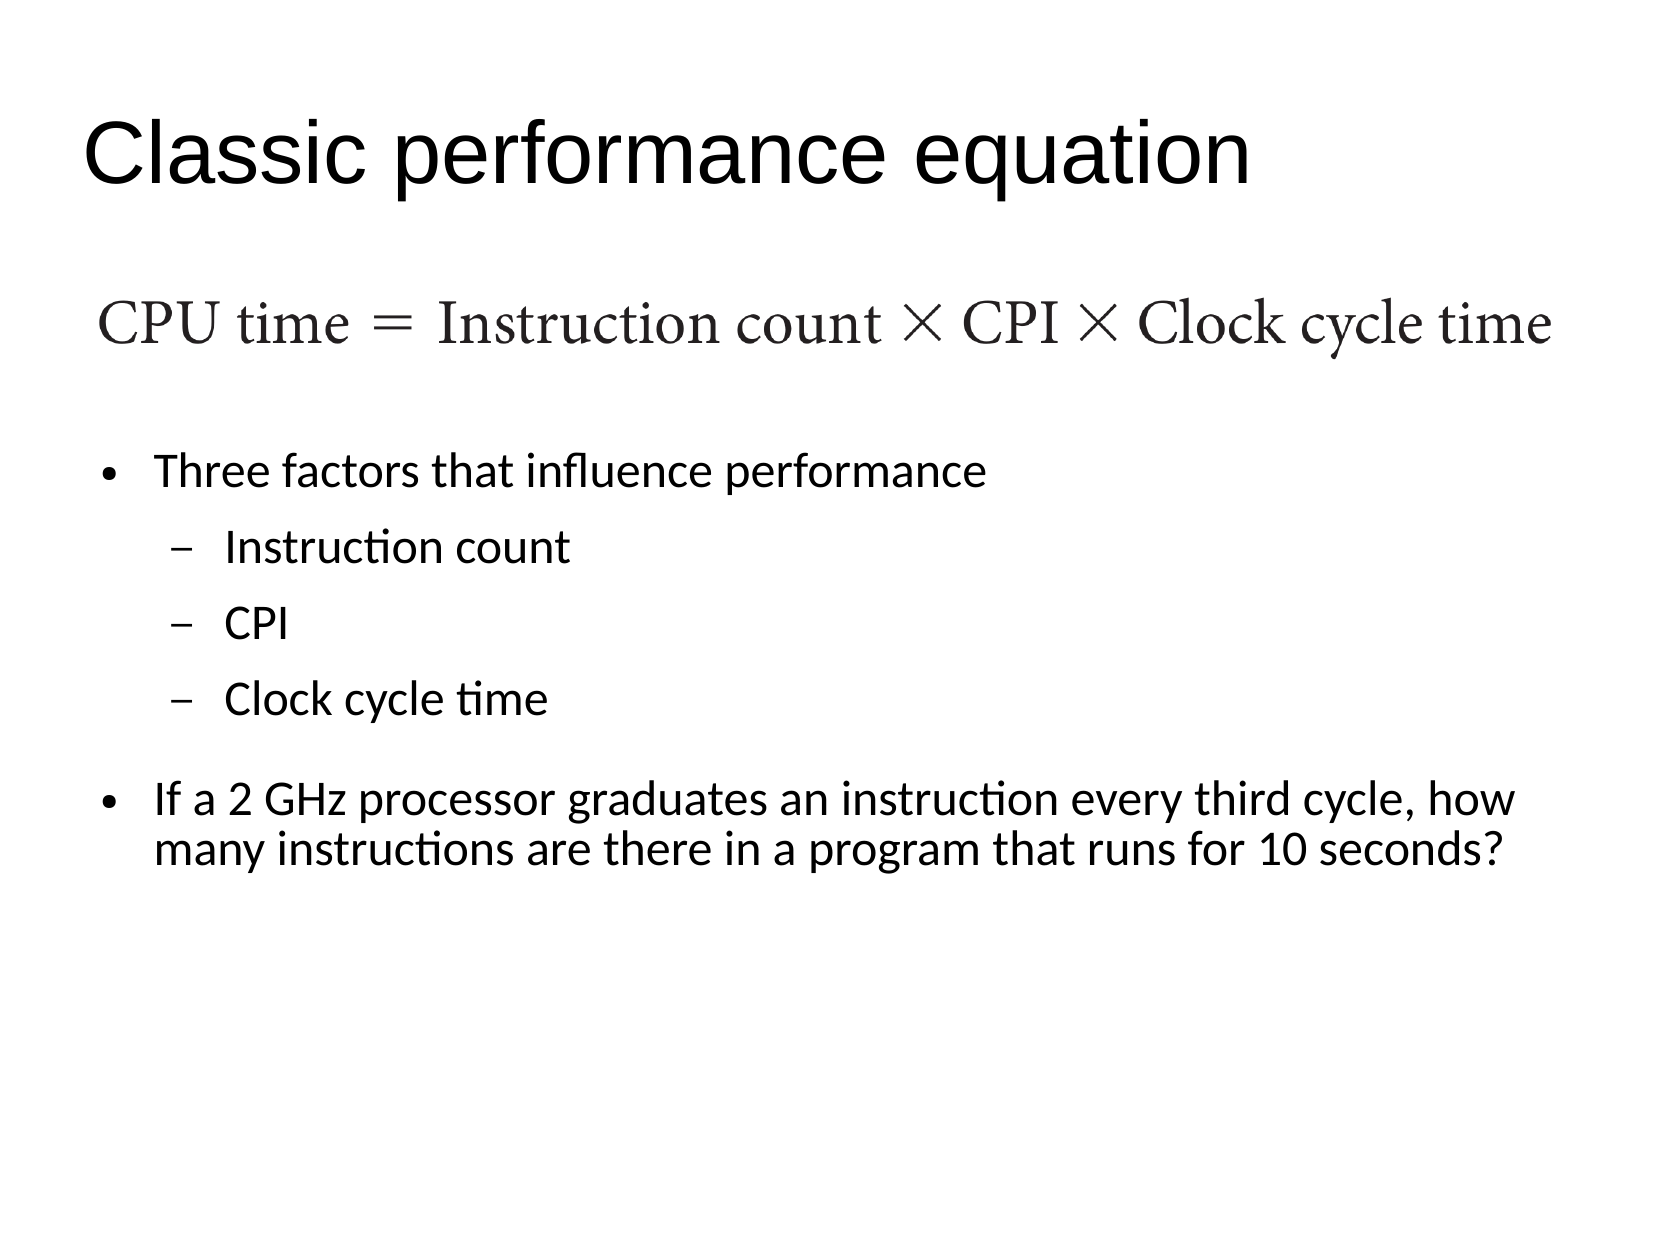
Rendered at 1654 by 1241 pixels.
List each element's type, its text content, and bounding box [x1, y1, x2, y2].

title Classic performance equation [82, 49, 1571, 257]
list Three factors that influence performance Instruction count CPI Clock cycle time If a 2 GHz processor graduates an instruction every third cycle, how many instructions are there in a program that runs for 10 seconds? [82, 450, 1571, 1010]
picture [75, 262, 1579, 380]
